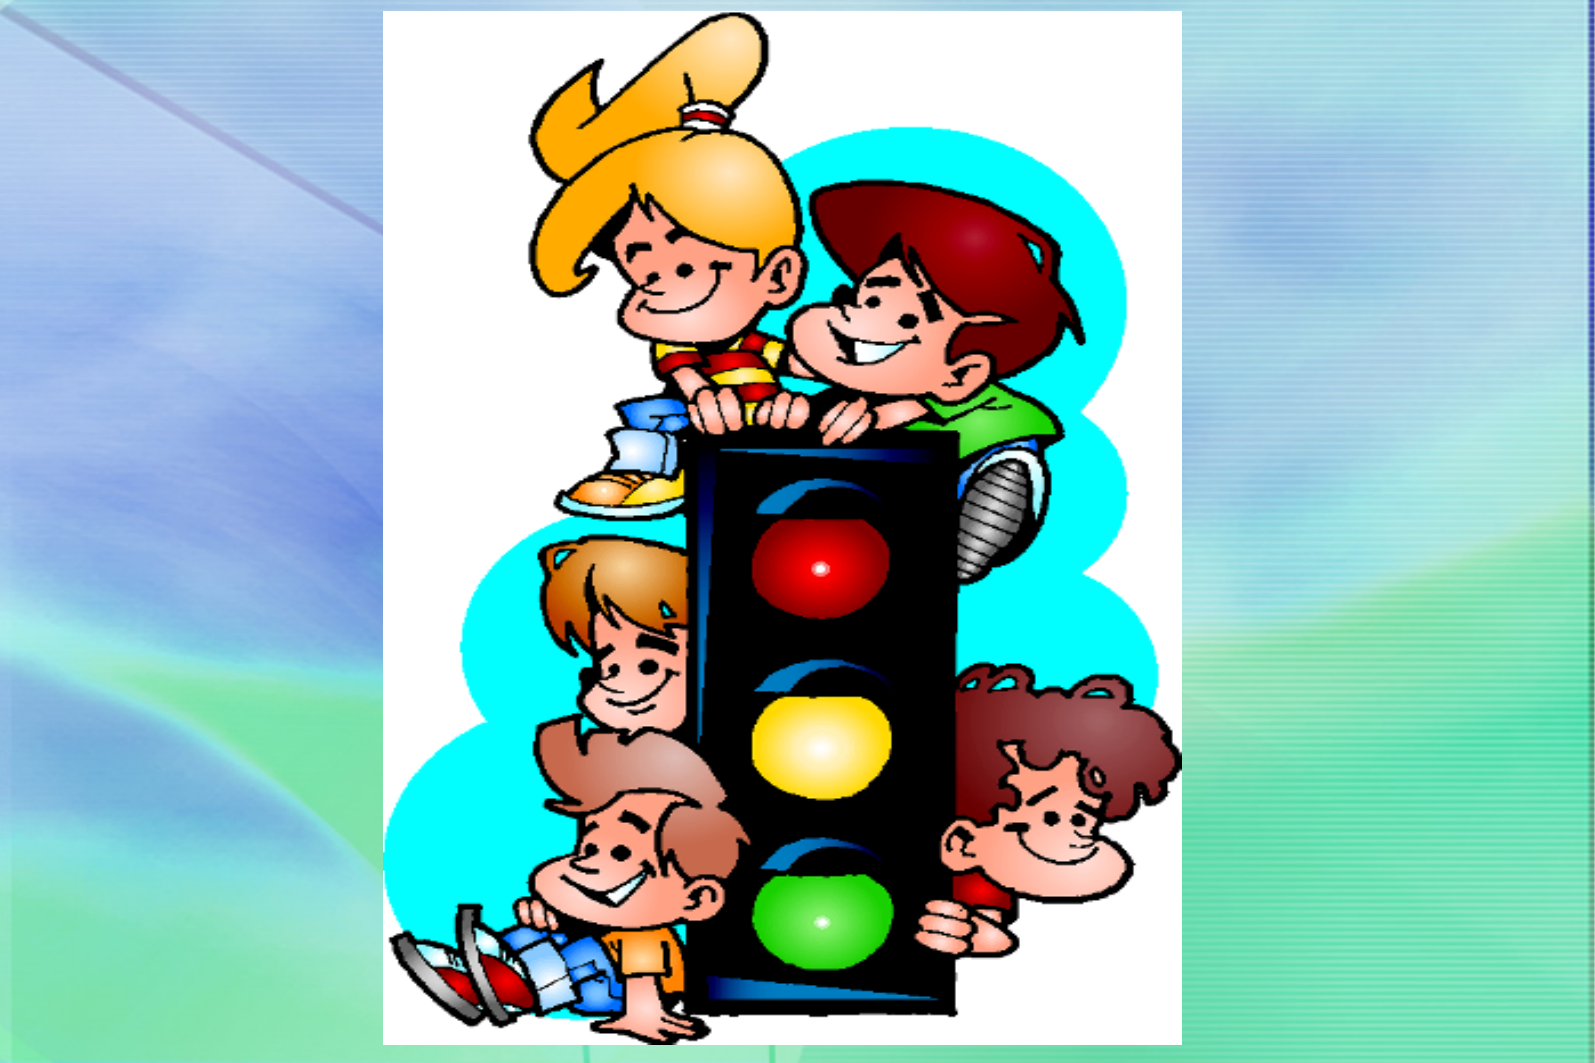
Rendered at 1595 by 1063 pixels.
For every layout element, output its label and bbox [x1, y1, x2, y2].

picture [383, 11, 1182, 1045]
